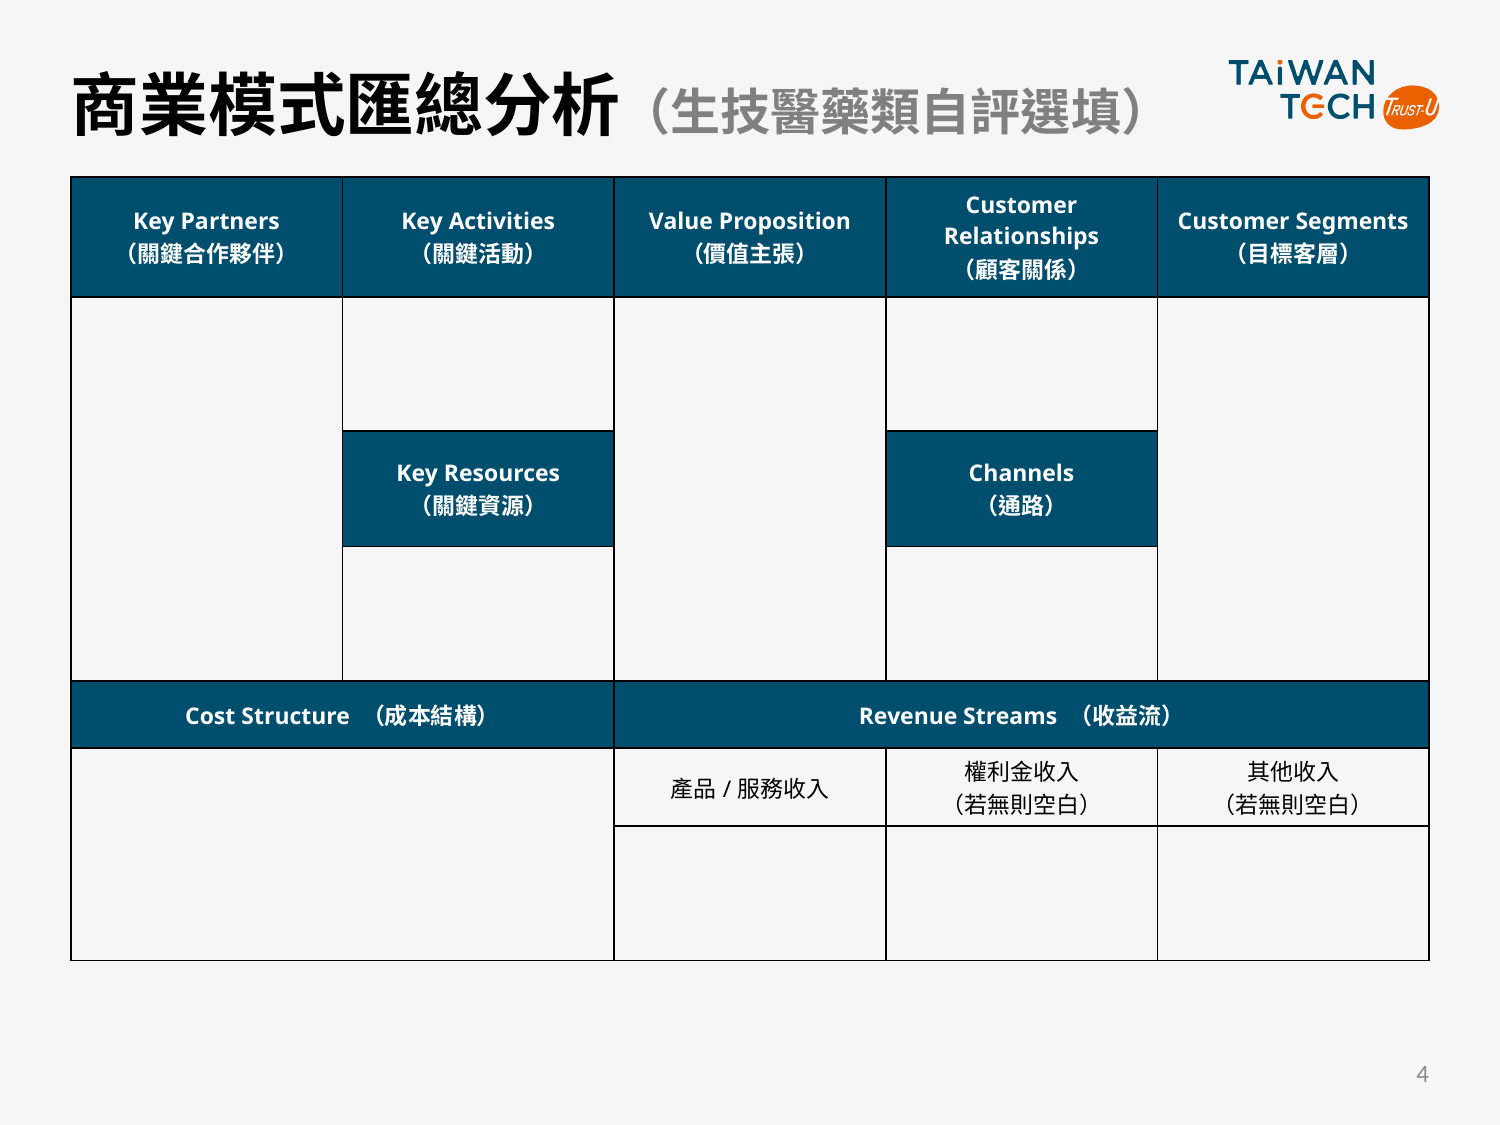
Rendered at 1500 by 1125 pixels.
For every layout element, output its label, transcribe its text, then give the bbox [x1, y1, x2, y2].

table_header Key Activities （關鍵活動） [343, 178, 613, 296]
table_cell Channels （通路） [887, 432, 1157, 546]
table_cell [887, 827, 1157, 960]
table_header Customer Relationships （顧客關係） [887, 178, 1157, 296]
table_cell [72, 749, 613, 960]
table_header Value Proposition （價值主張） [615, 178, 885, 296]
table_cell 產品/服務收入 [615, 749, 885, 825]
table_cell [343, 298, 613, 430]
table_cell [1158, 827, 1428, 960]
title 商業模式匯總分析（生技醫藥類自評選填） [55, 33, 1444, 156]
table_cell Key Resources （關鍵資源） [343, 432, 613, 546]
table_cell Revenue Streams （收益流） [615, 682, 1428, 747]
table_cell 其他收入 （若無則空白） [1158, 749, 1428, 825]
table_header Key Partners （關鍵合作夥伴） [72, 178, 342, 296]
table_cell [343, 547, 613, 680]
table_cell Cost Structure （成本結構） [72, 682, 613, 747]
table_cell [615, 298, 885, 680]
table_cell [615, 827, 885, 960]
table_cell [72, 298, 342, 680]
table_cell 權利金收入 （若無則空白） [887, 749, 1157, 825]
table_header Customer Segments （目標客層） [1158, 178, 1428, 296]
table_cell [887, 547, 1157, 680]
table_cell [887, 298, 1157, 430]
slide_number <編號> [1106, 1042, 1445, 1103]
table_cell [1158, 298, 1428, 680]
